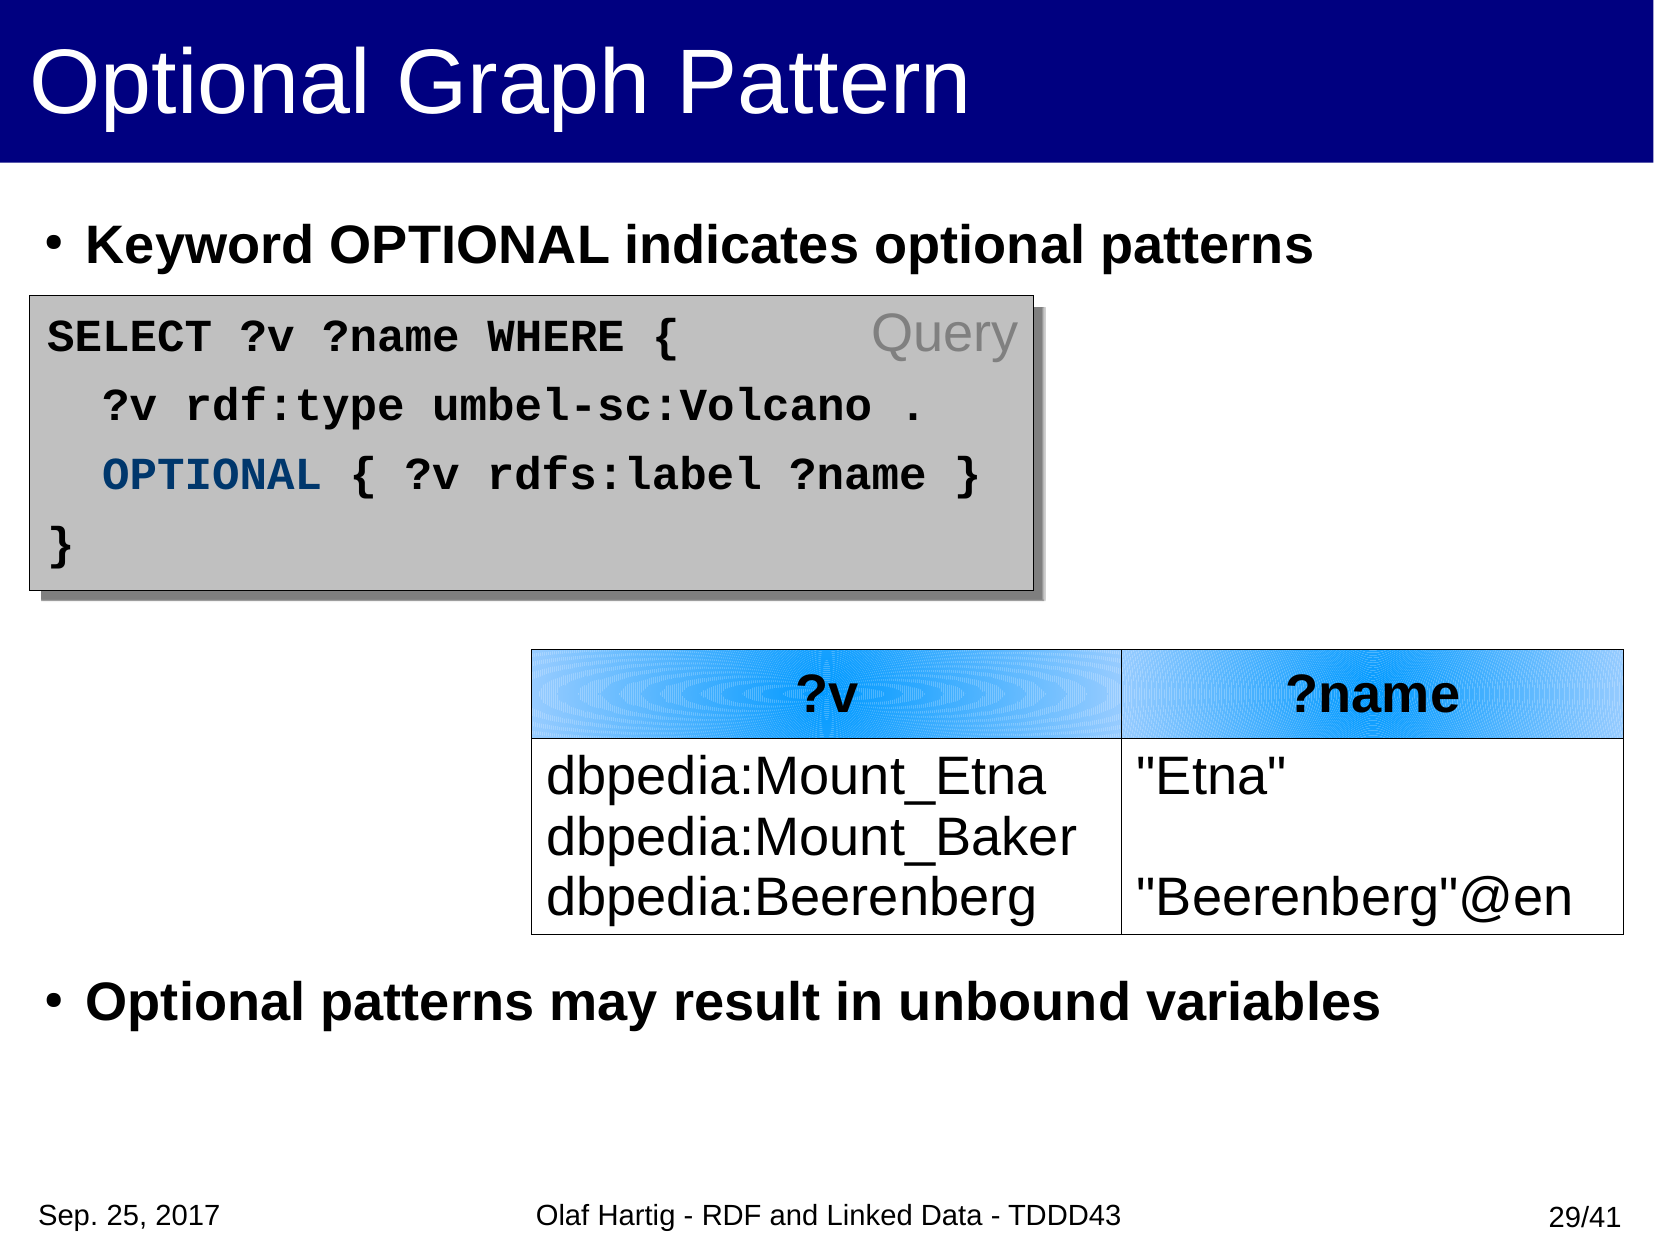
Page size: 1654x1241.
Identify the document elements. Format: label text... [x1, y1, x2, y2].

text_box ?v [531, 649, 1122, 738]
text_box SELECT ?v ?name WHERE { ?v rdf:type umbel-sc:Volcano . OPTIONAL { ?v rdfs:label ?name } } [29, 295, 1034, 591]
text_box "Etna" "Beerenberg"@en [1122, 738, 1624, 935]
text_box Query [856, 295, 1034, 371]
text_box dbpedia:Mount_Etna dbpedia:Mount_Baker dbpedia:Beerenberg [531, 738, 1122, 935]
text_box ?name [1122, 649, 1624, 738]
text_box Keyword OPTIONAL indicates optional patterns Optional patterns may result in unbound variables [29, 206, 1624, 1040]
title Optional Graph Pattern [0, 0, 1654, 163]
